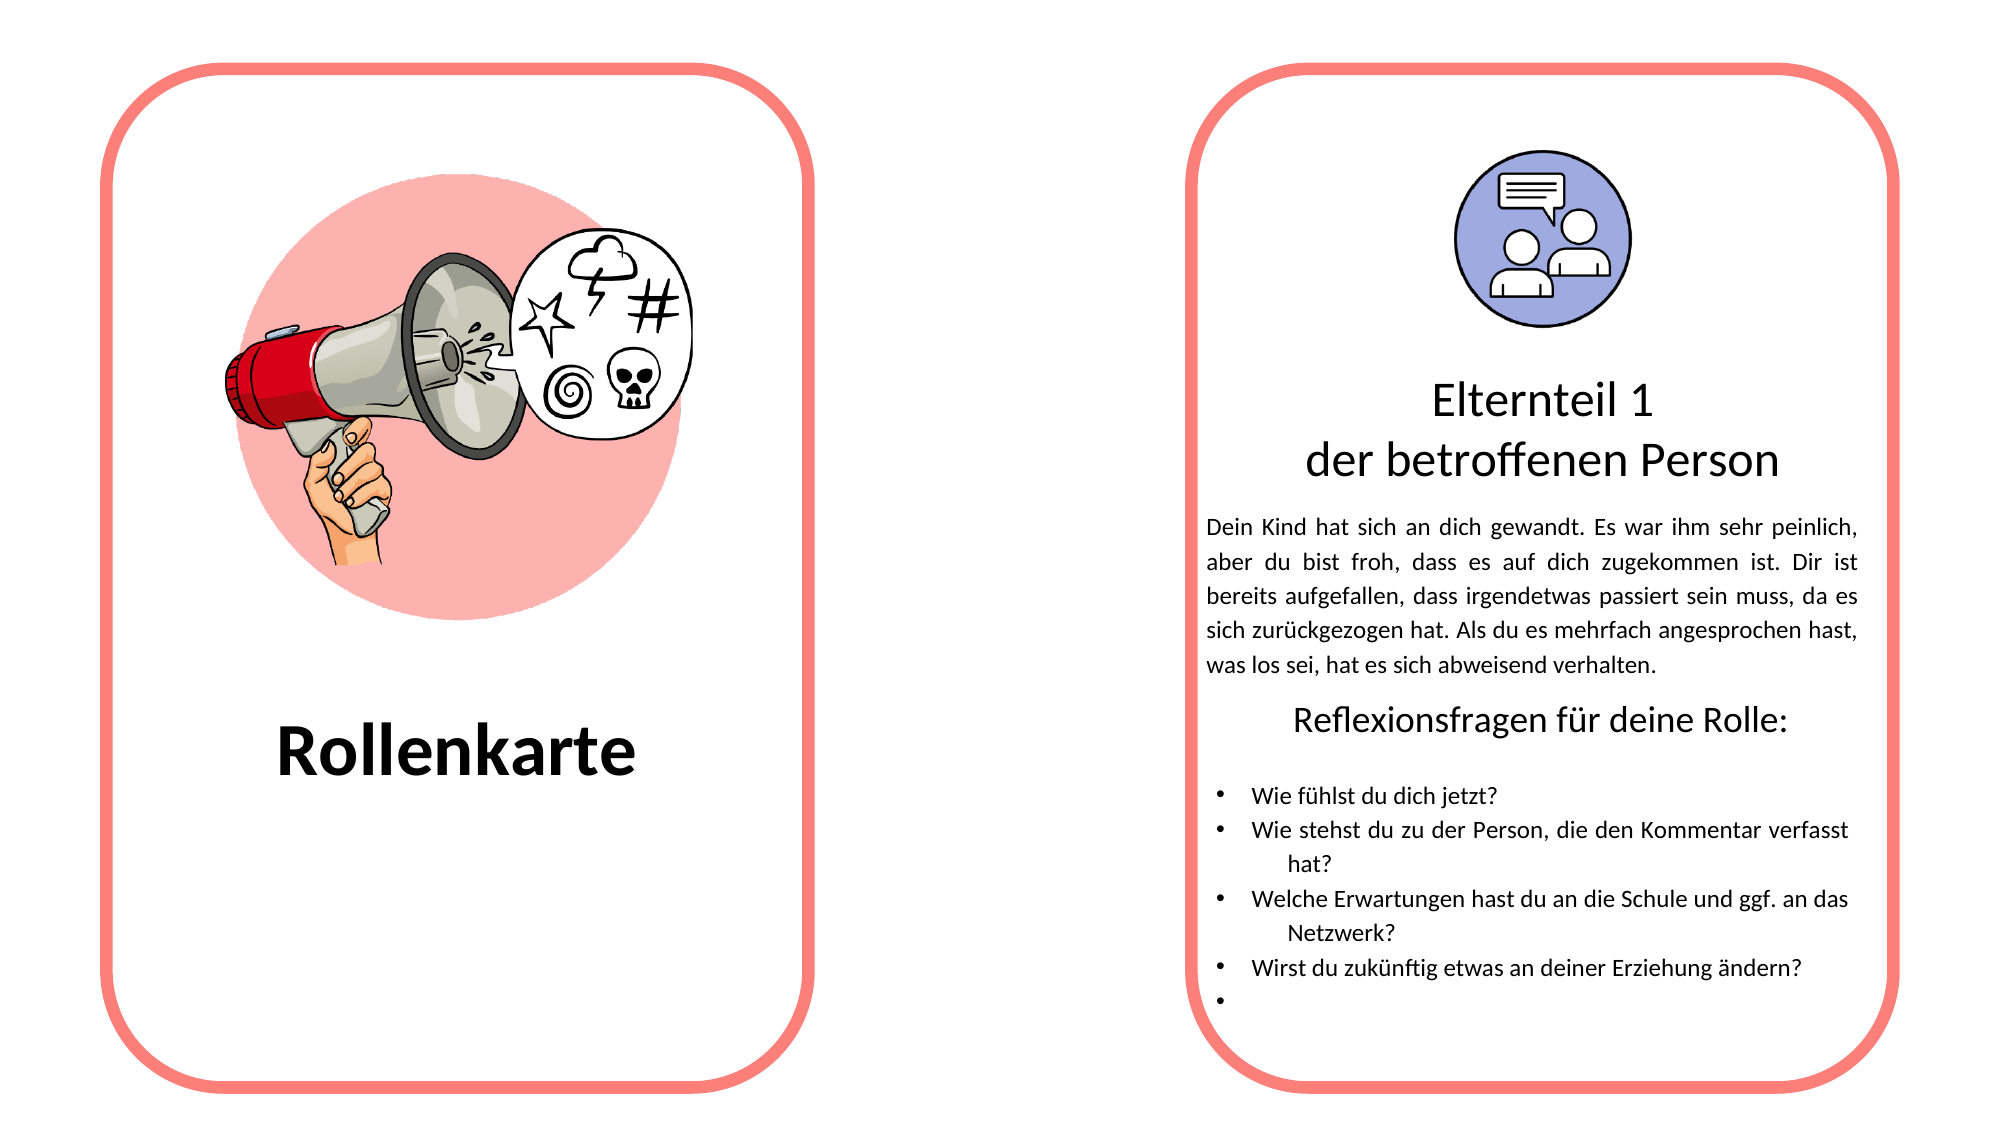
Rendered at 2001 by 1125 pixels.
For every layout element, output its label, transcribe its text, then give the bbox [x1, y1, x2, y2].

picture [176, 162, 739, 631]
picture [1424, 120, 1661, 357]
text_box Rollenkarte [159, 693, 756, 799]
text_box Dein Kind hat sich an dich gewandt. Es war ihm sehr peinlich, aber du bist froh, dass es auf dich zugekommen ist. Dir ist bereits aufgefallen, dass irgendetwas passiert sein muss, da es sich zurückgezogen hat. Als du es mehrfach angesprochen hast, was los sei, hat es sich abweisend verhalten. [1191, 498, 1875, 721]
text_box Elternteil 1 der betroffenen Person [1210, 358, 1876, 495]
text_box Wie fühlst du dich jetzt? Wie stehst du zu der Person, die den Kommentar verfasst hat? Welche Erwartungen hast du an die Schule und ggf. an das Netzwerk? Wirst du zukünftig etwas an deiner Erziehung ändern? [1201, 767, 1866, 1024]
text_box Reflexionsfragen für deine Rolle: [1278, 687, 1807, 749]
